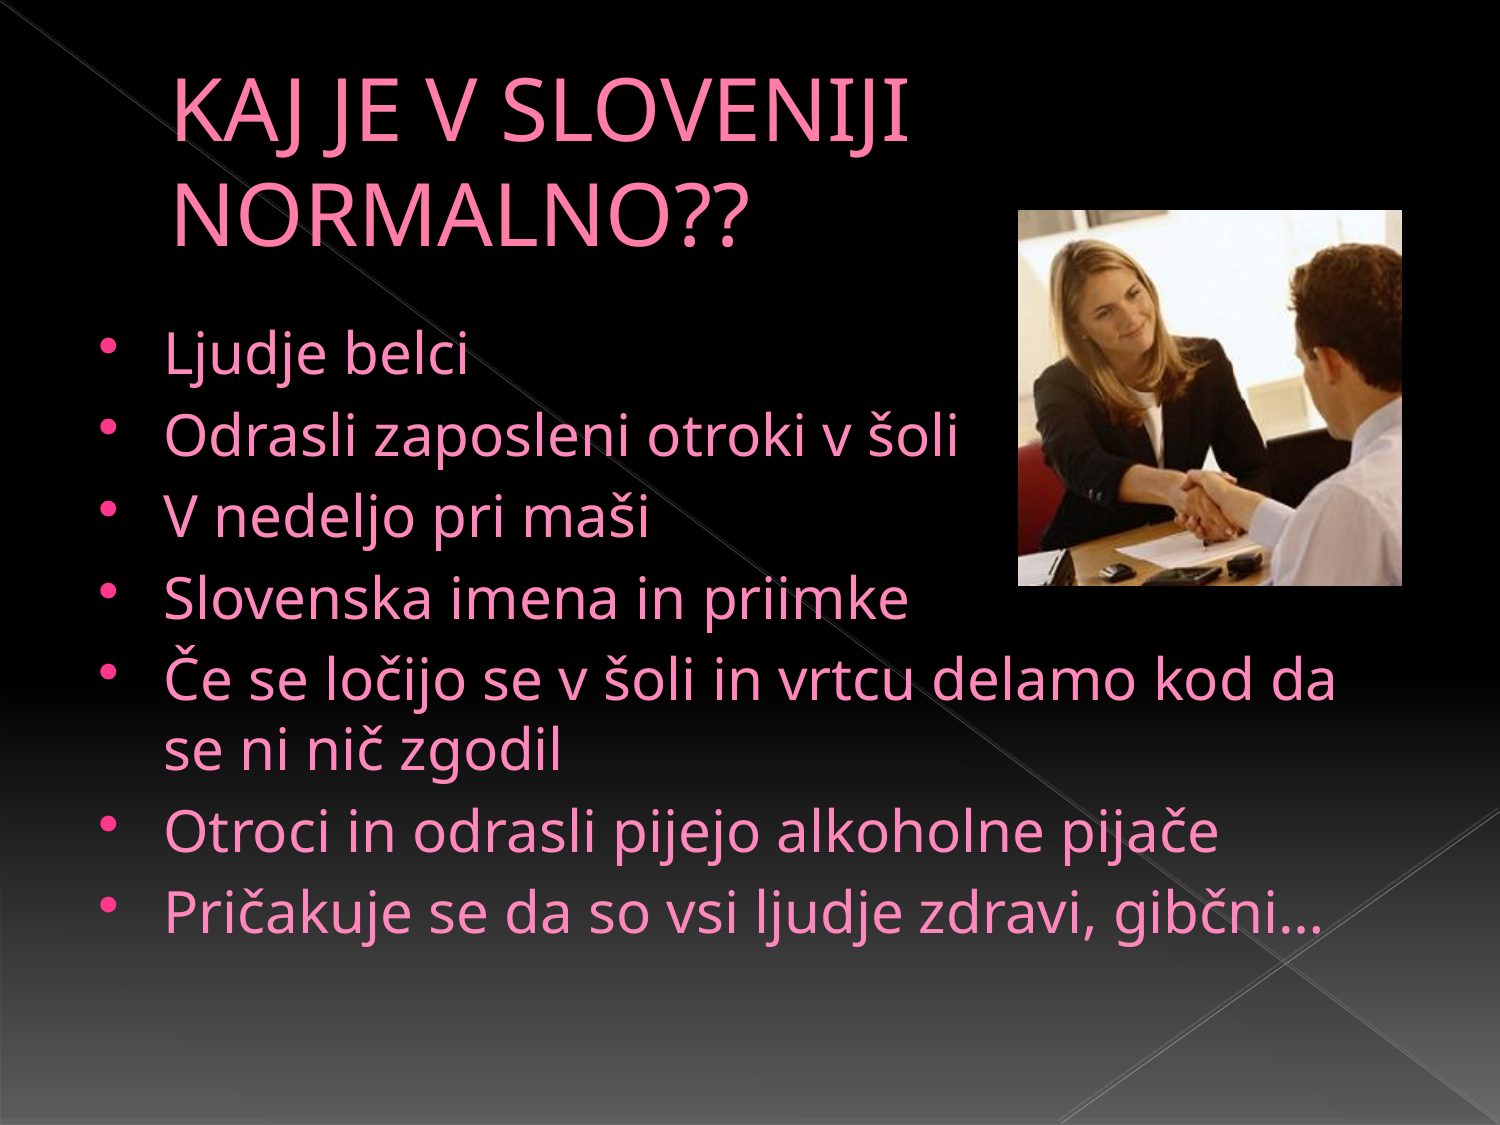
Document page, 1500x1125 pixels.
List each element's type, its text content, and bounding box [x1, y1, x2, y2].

title KAJ JE V SLOVENIJI NORMALNO?? [75, 43, 1425, 274]
list Ljudje belci Odrasli zaposleni otroki v šoli V nedeljo pri maši Slovenska imena in priimke Če se ločijo se v šoli in vrtcu delamo kod da se ni nič zgodil Otroci in odrasli pijejo alkoholne pijače Pričakuje se da so vsi ljudje zdravi, gibčni… [75, 308, 1425, 1059]
picture [1018, 210, 1402, 586]
